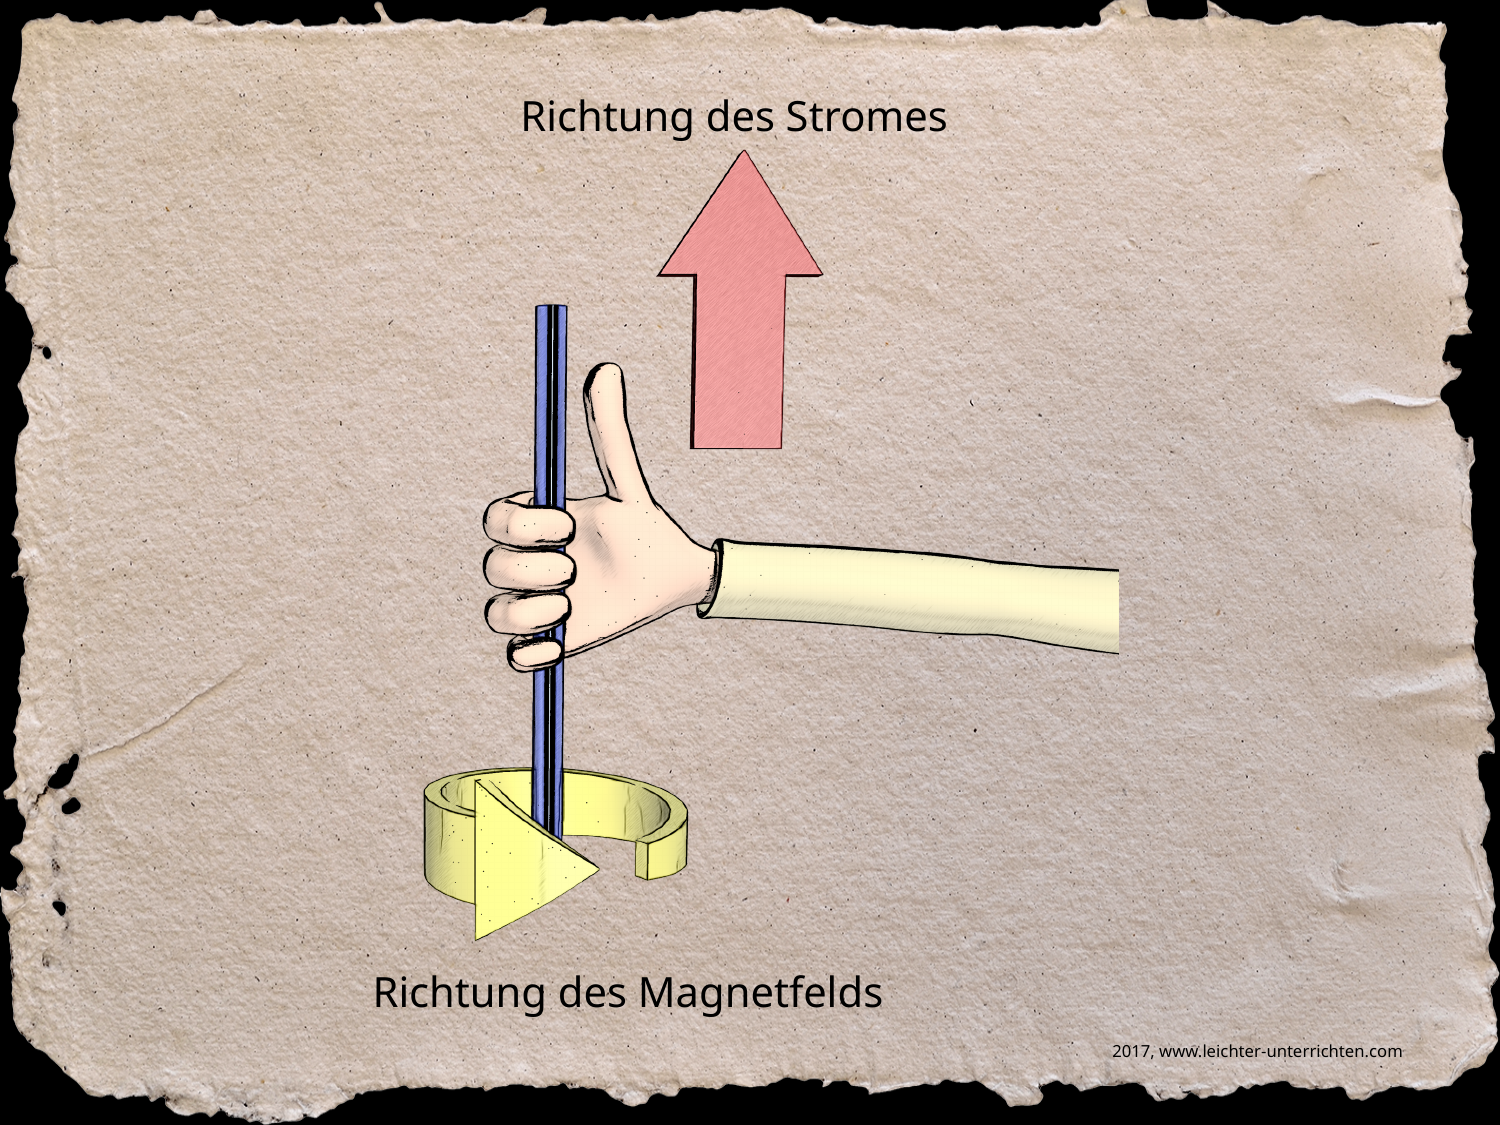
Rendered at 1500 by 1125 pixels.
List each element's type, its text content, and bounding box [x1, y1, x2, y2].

picture [0, 0, 1500, 1125]
text_box Richtung des Stromes [505, 82, 964, 148]
text_box Richtung des Magnetfelds [357, 958, 899, 1024]
